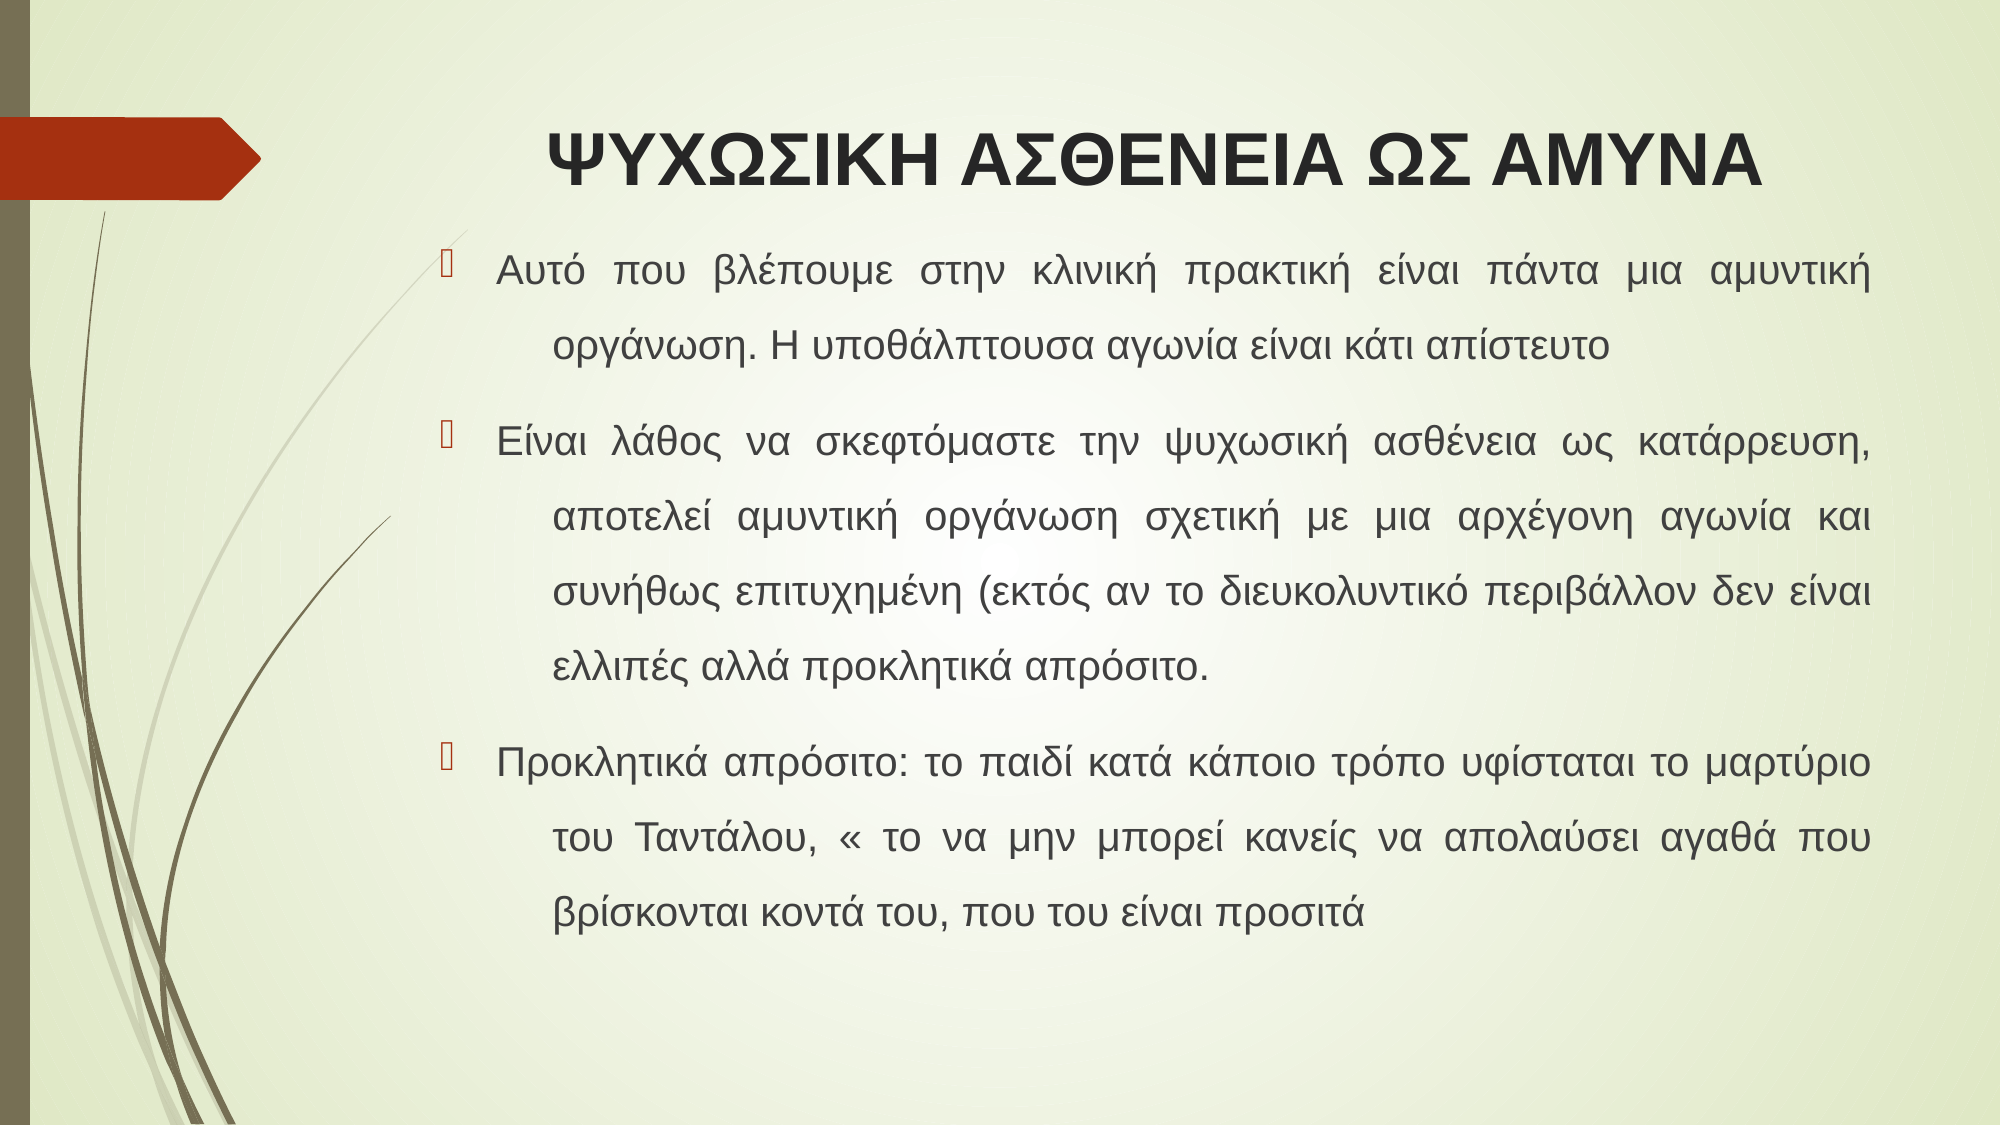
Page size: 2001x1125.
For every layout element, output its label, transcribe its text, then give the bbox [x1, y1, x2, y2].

title ΨΥΧΩΣΙΚΗ ΑΣΘΕΝΕΙΑ ΩΣ ΑΜΥΝΑ [425, 102, 1888, 210]
list Αυτό που βλέπουμε στην κλινική πρακτική είναι πάντα μια αμυντική οργάνωση. Η υποθάλπτουσα αγωνία είναι κάτι απίστευτο Είναι λάθος να σκεφτόμαστε την ψυχωσική ασθένεια ως κατάρρευση, αποτελεί αμυντική οργάνωση σχετική με μια αρχέγονη αγωνία και συνήθως επιτυχημένη (εκτός αν το διευκολυντικό περιβάλλον δεν είναι ελλιπές αλλά προκλητικά απρόσιτο. Προκλητικά απρόσιτο: το παιδί κατά κάποιο τρόπο υφίσταται το μαρτύριο του Ταντάλου, « το να μην μπορεί κανείς να απολαύσει αγαθά που βρίσκονται κοντά του, που του είναι προσιτά [424, 210, 1888, 1062]
